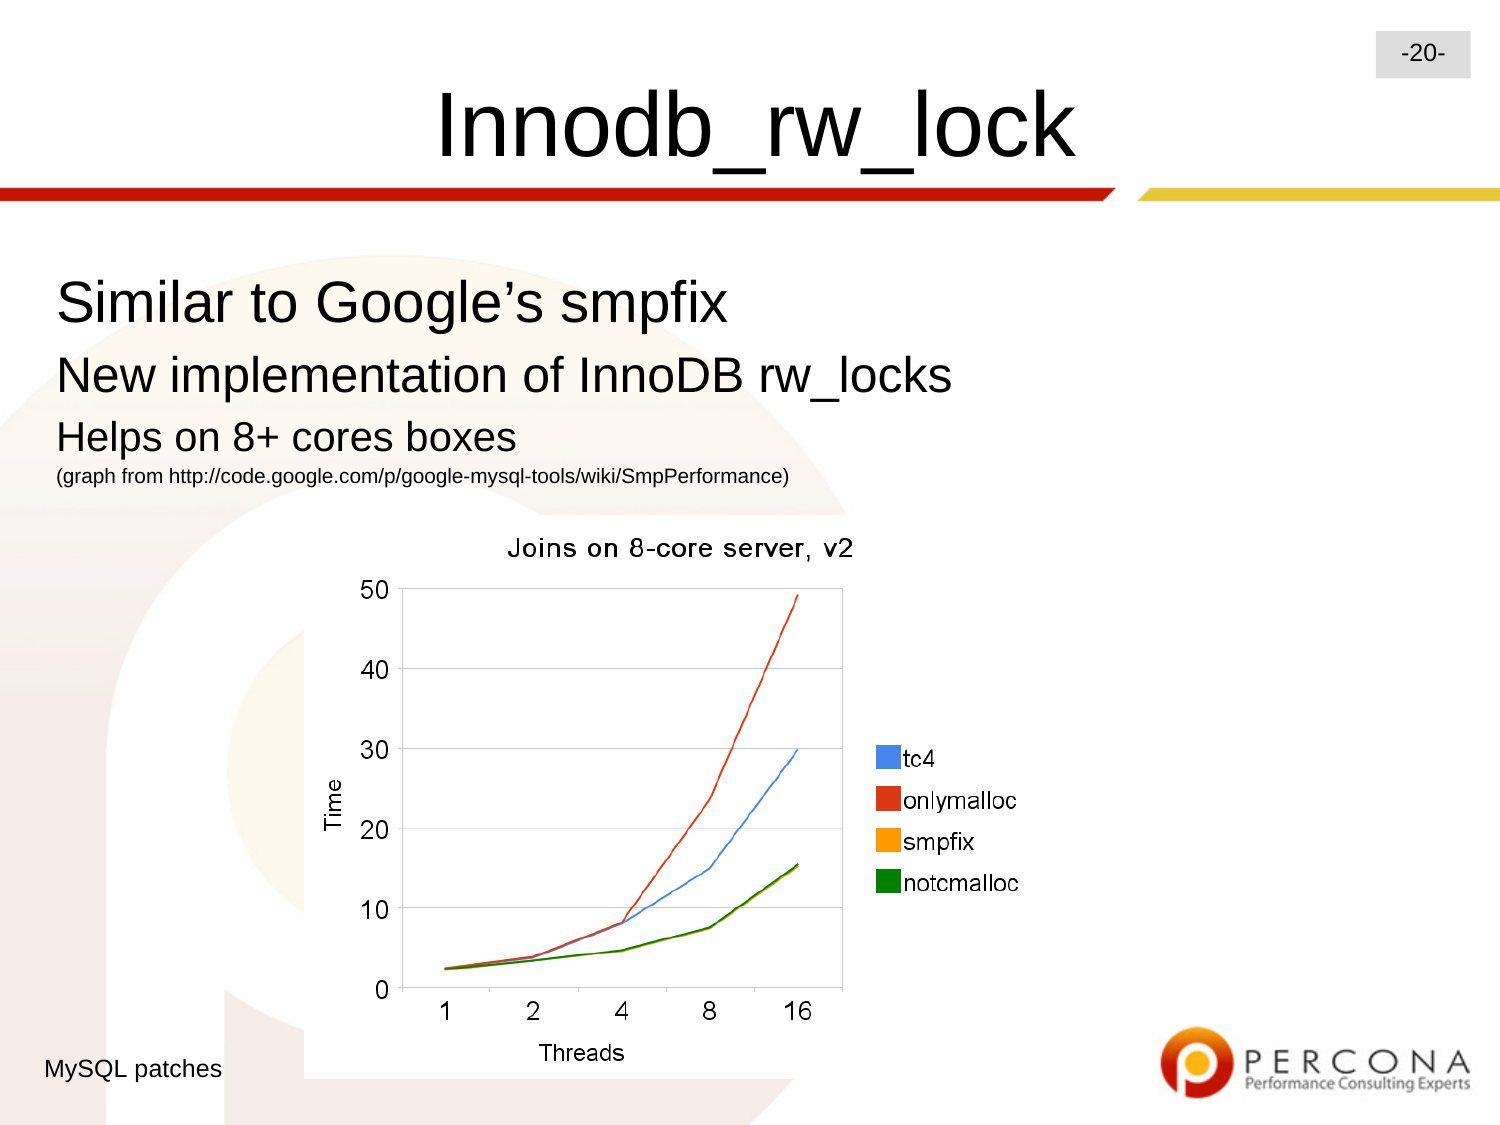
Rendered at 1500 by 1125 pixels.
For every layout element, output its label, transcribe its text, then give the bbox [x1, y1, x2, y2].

list Similar to Google’s smpfix New implementation of InnoDB rw_locks Helps on 8+ cores boxes (graph from http://code.google.com/p/google-mysql-tools/wiki/SmpPerformance) [41, 262, 1471, 1052]
text_box -1- [1426, 45, 1434, 54]
title Innodb_rw_lock [41, 54, 1471, 195]
text_box -1- [1375, 31, 1471, 54]
picture [0, 0, 1500, 1125]
text_box MySQL patches [29, 1046, 1129, 1103]
